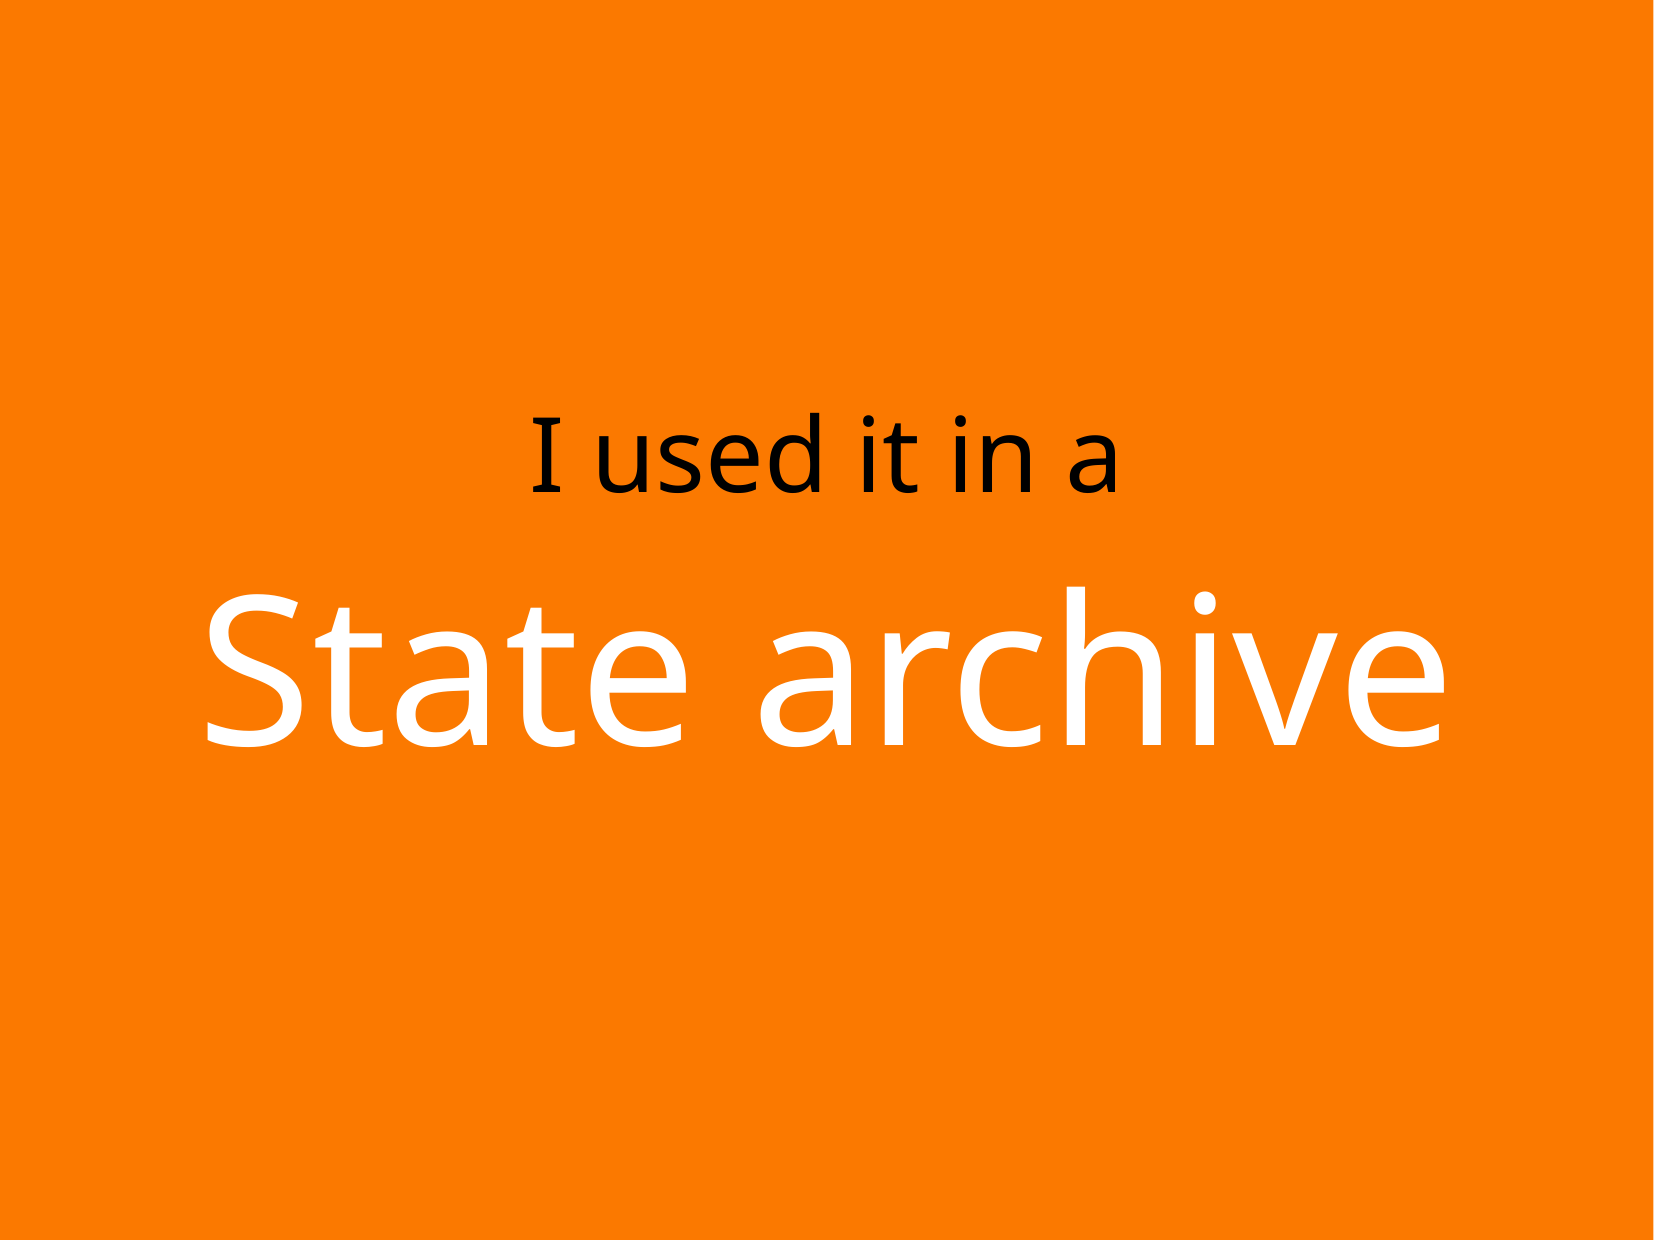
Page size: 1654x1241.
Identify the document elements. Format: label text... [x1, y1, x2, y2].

text_box I used it in a State archive [0, 374, 1654, 814]
